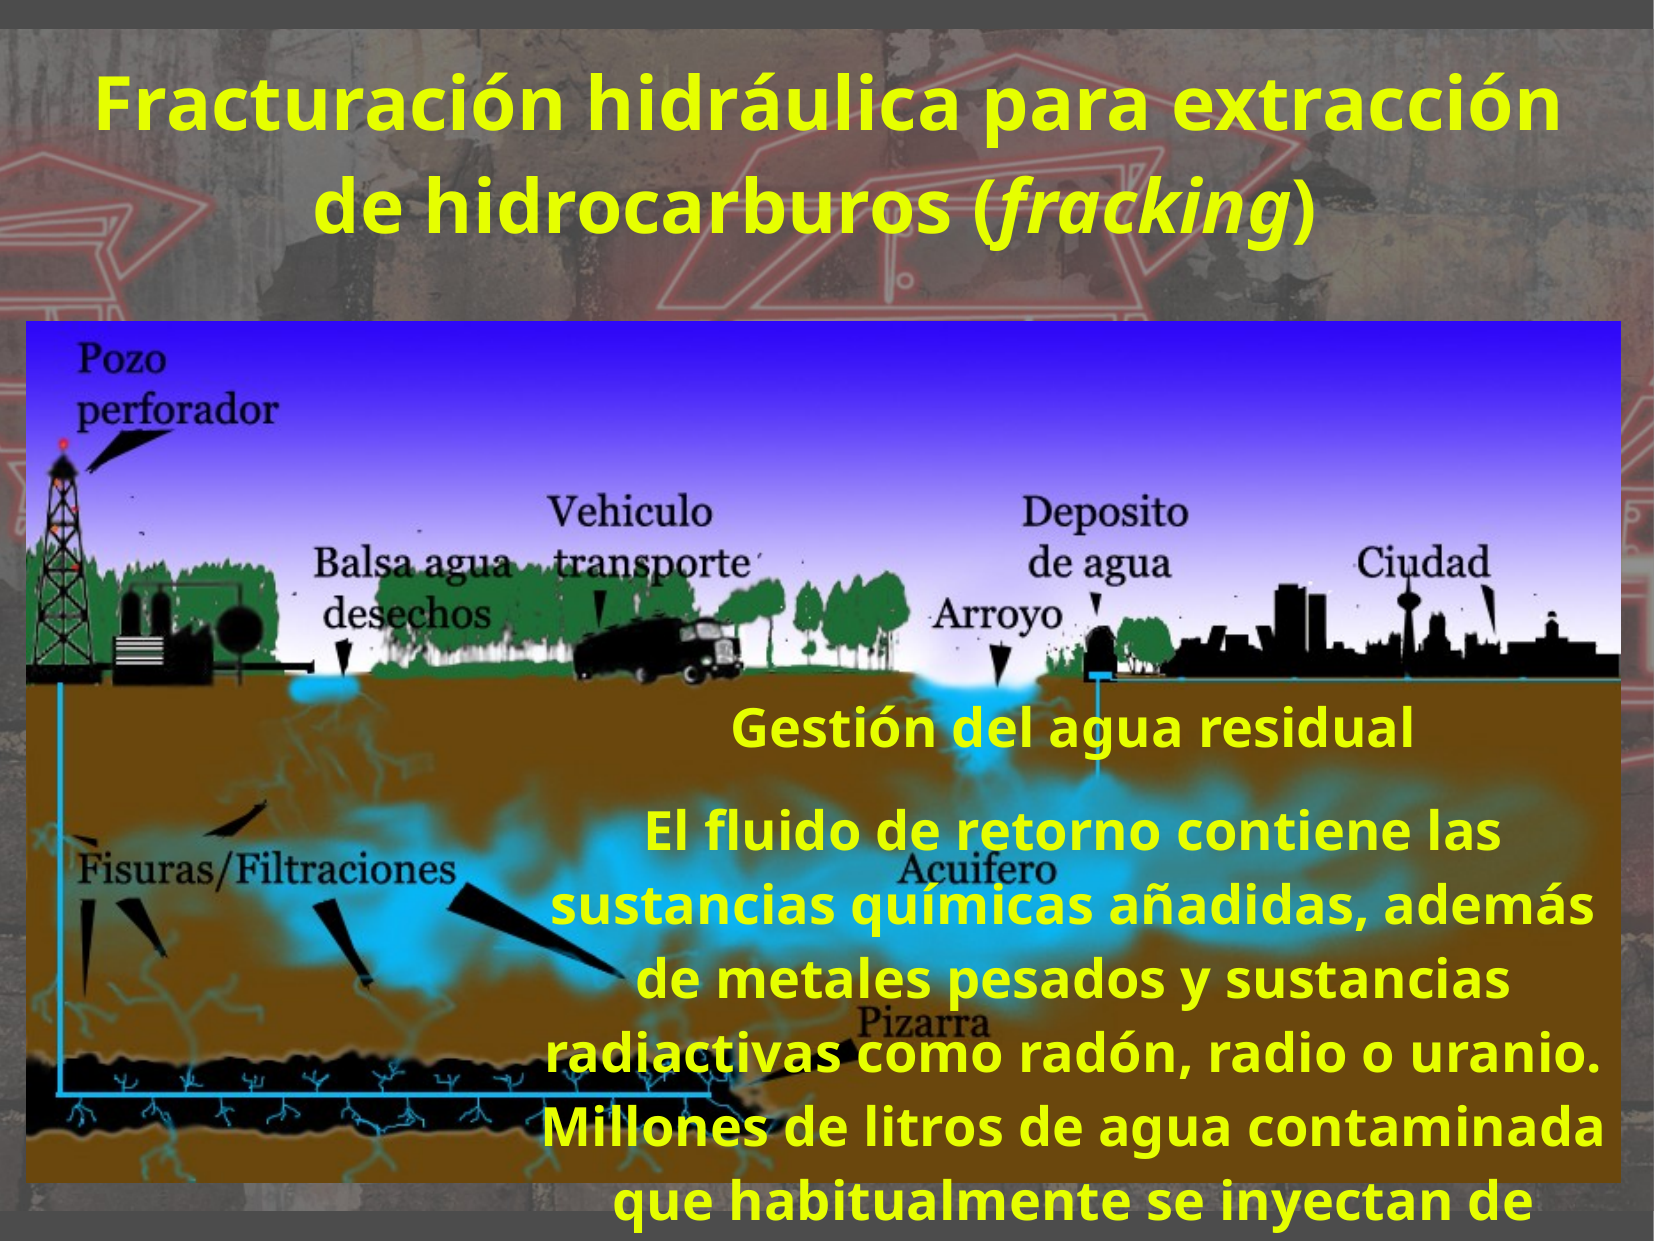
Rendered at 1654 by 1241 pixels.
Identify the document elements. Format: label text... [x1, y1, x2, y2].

picture [1313, 1196, 1324, 1202]
picture [775, 1206, 785, 1211]
picture [1513, 1196, 1524, 1202]
picture [808, 1196, 820, 1211]
picture [740, 1196, 751, 1211]
picture [0, 29, 1654, 1211]
picture [1184, 1196, 1195, 1202]
picture [917, 1206, 927, 1211]
picture [808, 1181, 943, 1211]
picture [693, 1196, 704, 1202]
picture [1478, 1196, 1490, 1211]
picture [1020, 1196, 1031, 1202]
picture [986, 1196, 996, 1211]
picture [1396, 1206, 1406, 1211]
picture [951, 1181, 1489, 1211]
title Fracturación hidráulica para extracción de hidrocarburos (fracking) [59, 56, 1571, 250]
picture [740, 1181, 800, 1211]
picture [623, 1196, 635, 1211]
picture [967, 1196, 978, 1211]
picture [1111, 1196, 1122, 1202]
picture [1247, 1196, 1258, 1211]
picture [1430, 1196, 1441, 1211]
list Gestión del agua residual El fluido de retorno contiene las sustancias químicas añadidas, además de metales pesados y sustancias radiactivas como radón, radio o uranio. Millones de litros de agua contaminada que habitualmente se inyectan de nuevo en el subsuelo. [457, 689, 1619, 1181]
picture [1053, 1196, 1064, 1211]
